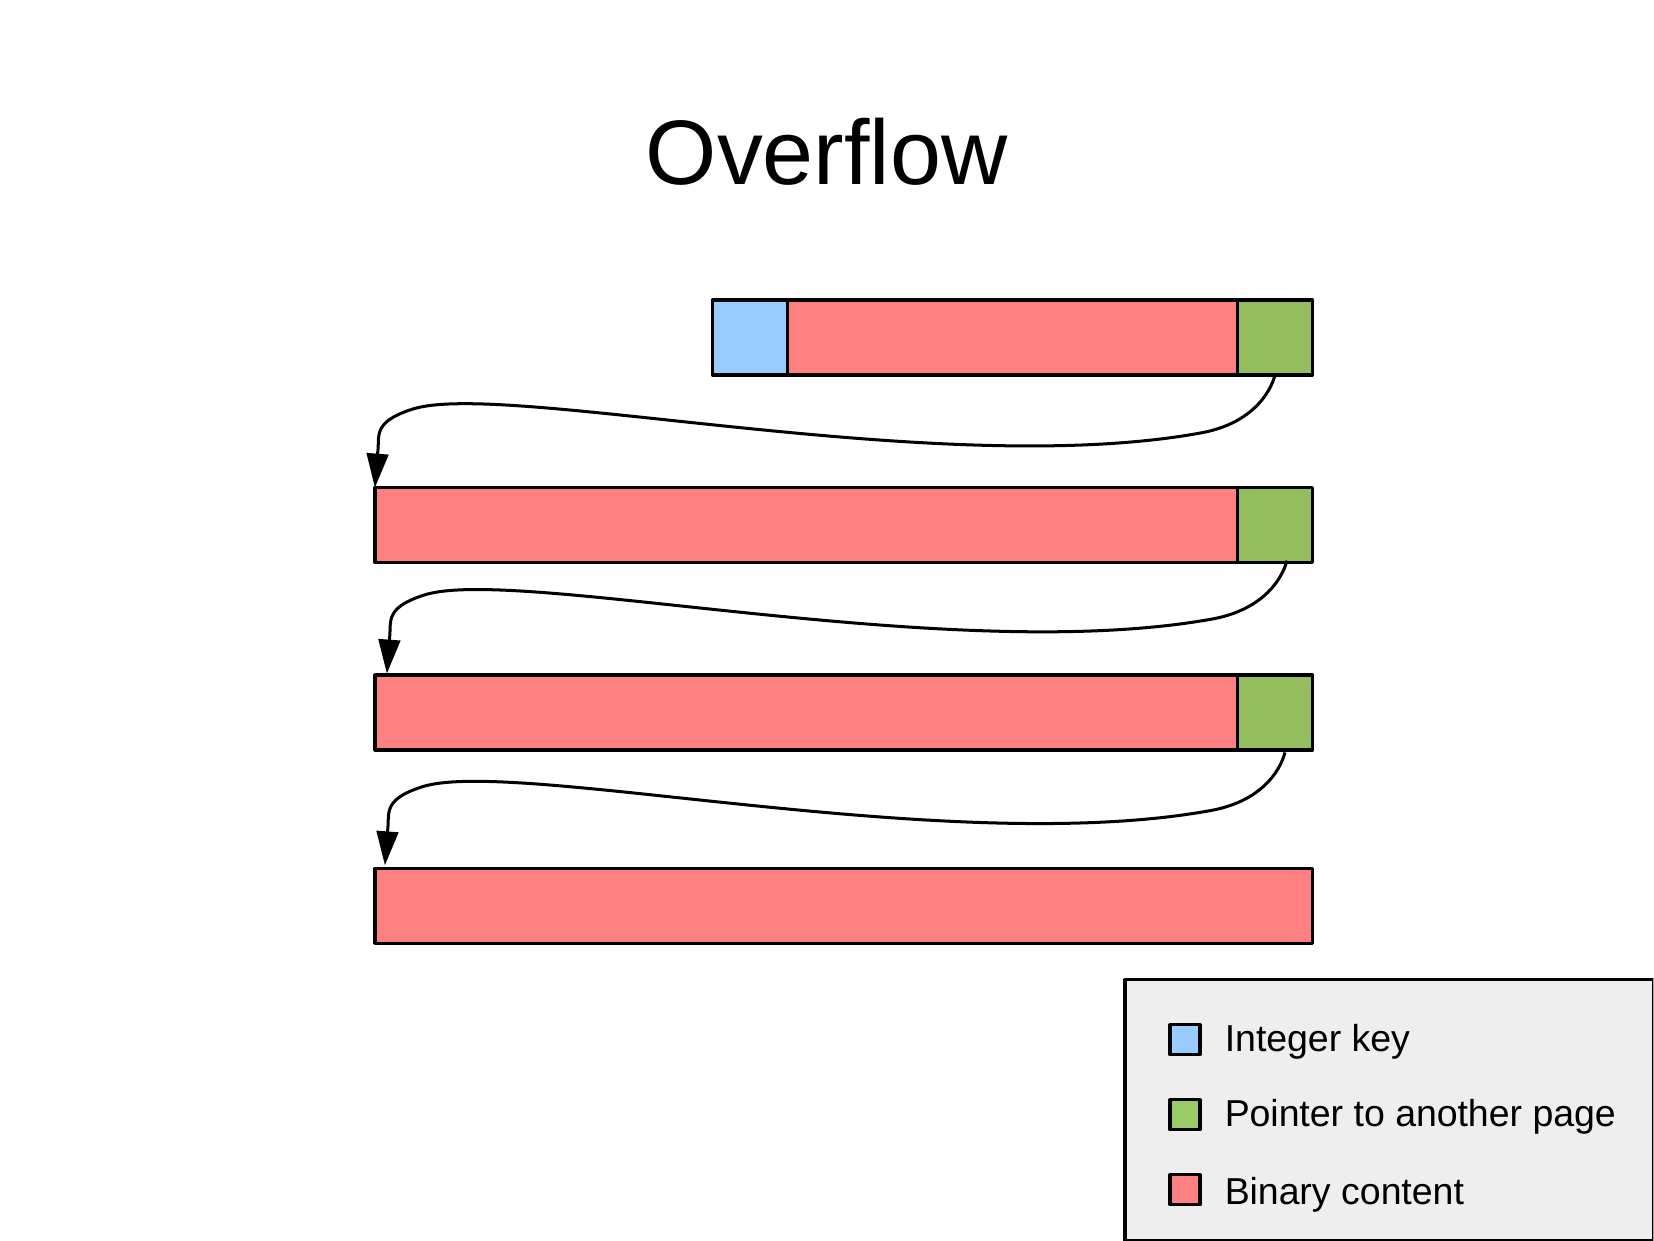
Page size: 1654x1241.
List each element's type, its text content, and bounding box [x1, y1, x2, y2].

text_box [375, 868, 1313, 944]
text_box [375, 487, 1313, 563]
text_box Binary content [1210, 1163, 1480, 1222]
text_box [375, 675, 1313, 751]
text_box [1125, 979, 1654, 1241]
text_box [712, 300, 1313, 376]
text_box Pointer to another page [1210, 1084, 1632, 1143]
text_box Integer key [1210, 1009, 1426, 1068]
title Overflow [82, 49, 1571, 257]
